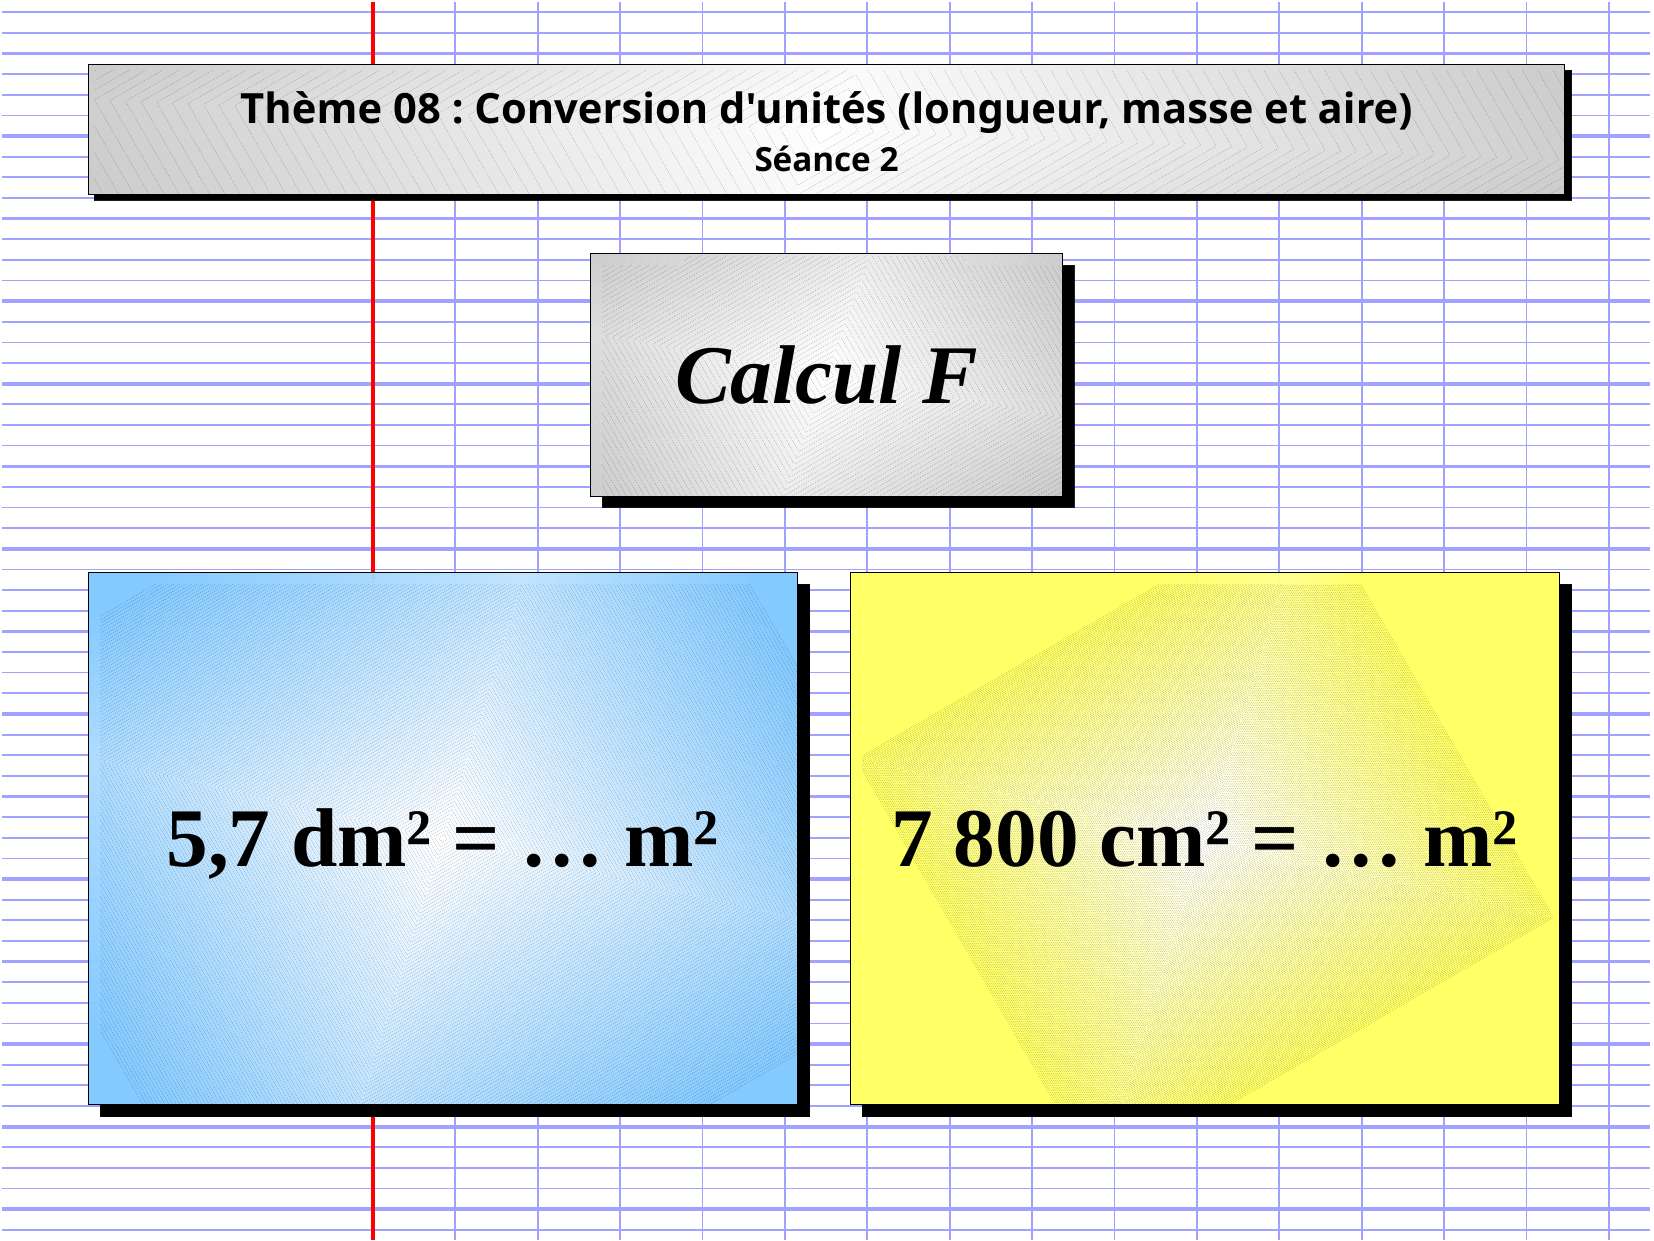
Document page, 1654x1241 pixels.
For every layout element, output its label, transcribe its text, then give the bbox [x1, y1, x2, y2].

text_box Thème 08 : Conversion d'unités (longueur, masse et aire) Séance 2 [88, 64, 1565, 195]
text_box 7 800 cm² = … m² [850, 572, 1560, 1105]
text_box 5,7 dm² = … m² [88, 572, 798, 1105]
text_box Calcul F [590, 253, 1063, 497]
picture [0, 0, 1654, 1241]
